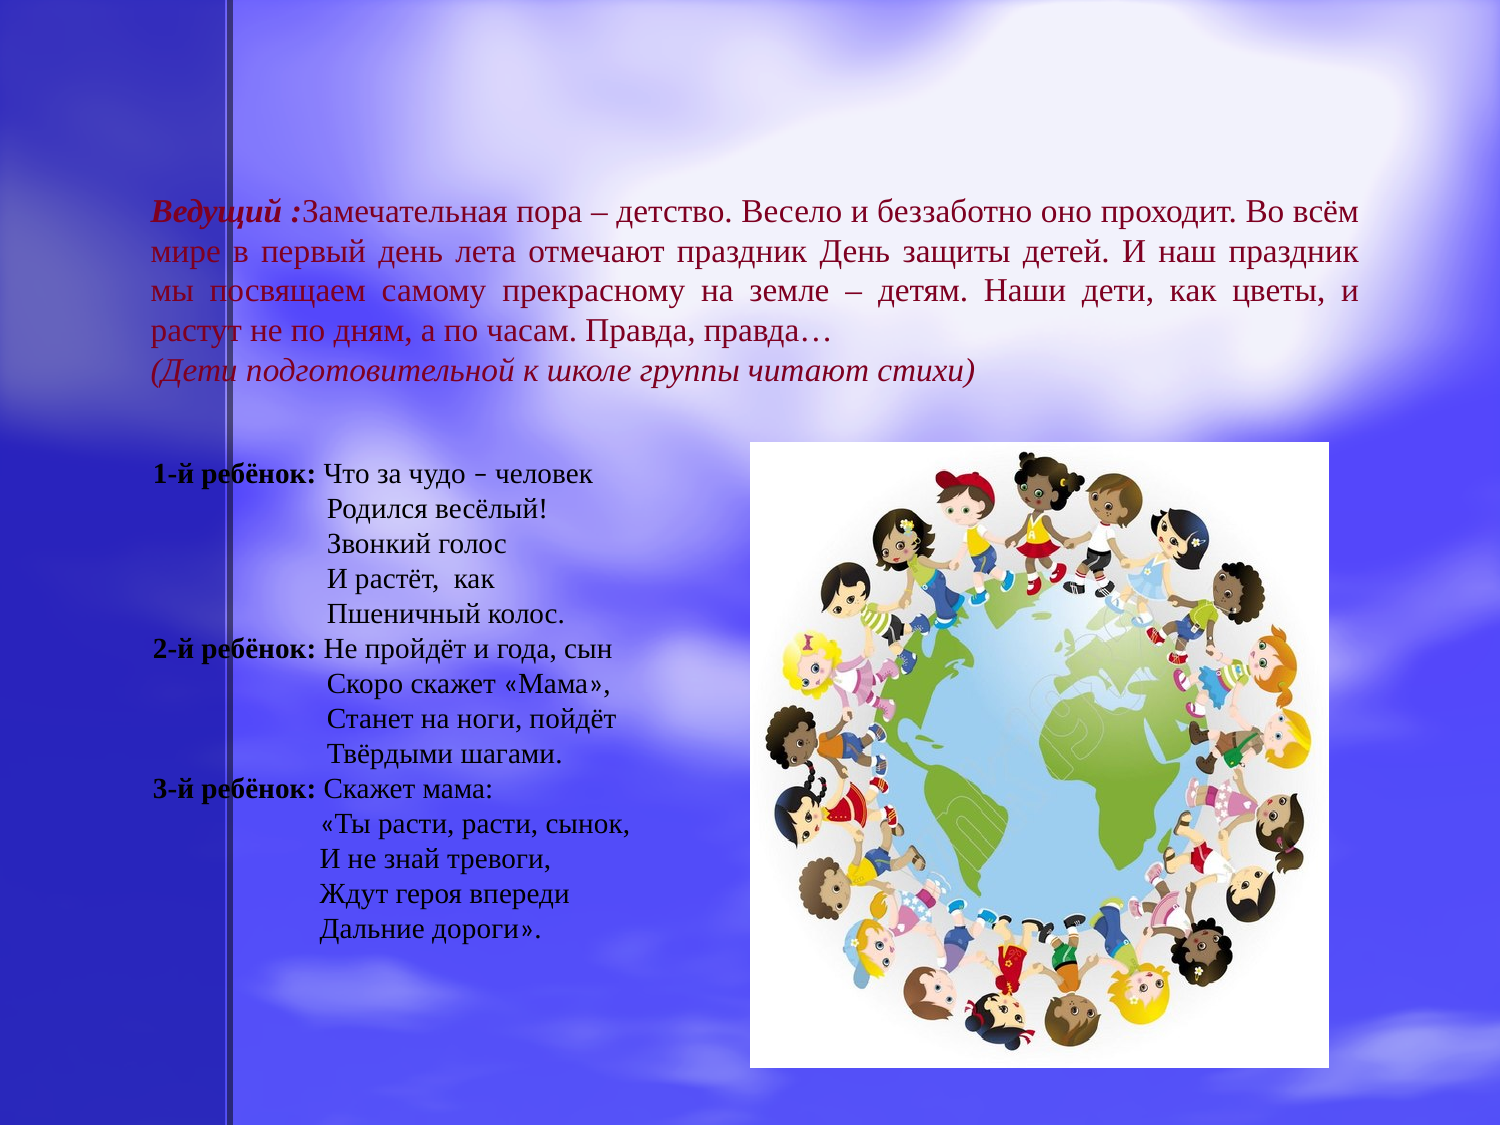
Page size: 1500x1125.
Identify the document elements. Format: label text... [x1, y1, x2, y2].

text_box Ведущий :Замечательная пора – детство. Весело и беззаботно оно проходит. Во всём мире в первый день лета отмечают праздник День защиты детей. И наш праздник мы посвящаем самому прекрасному на земле – детям. Наши дети, как цветы, и растут не по дням, а по часам. Правда, правда… (Дети подготовительной к школе группы читают стихи) [135, 141, 1376, 441]
picture [750, 442, 1329, 1068]
text_box 1-й ребёнок: Что за чудо – человек Родился весёлый! Звонкий голос И растёт, как Пшеничный колос. 2-й ребёнок: Не пройдёт и года, сын Скоро скажет «Мама», Станет на ноги, пойдёт Твёрдыми шагами. 3-й ребёнок: Скажет мама: «Ты расти, расти, сынок, И не знай тревоги, Ждут героя впереди Дальние дороги». [137, 446, 646, 952]
